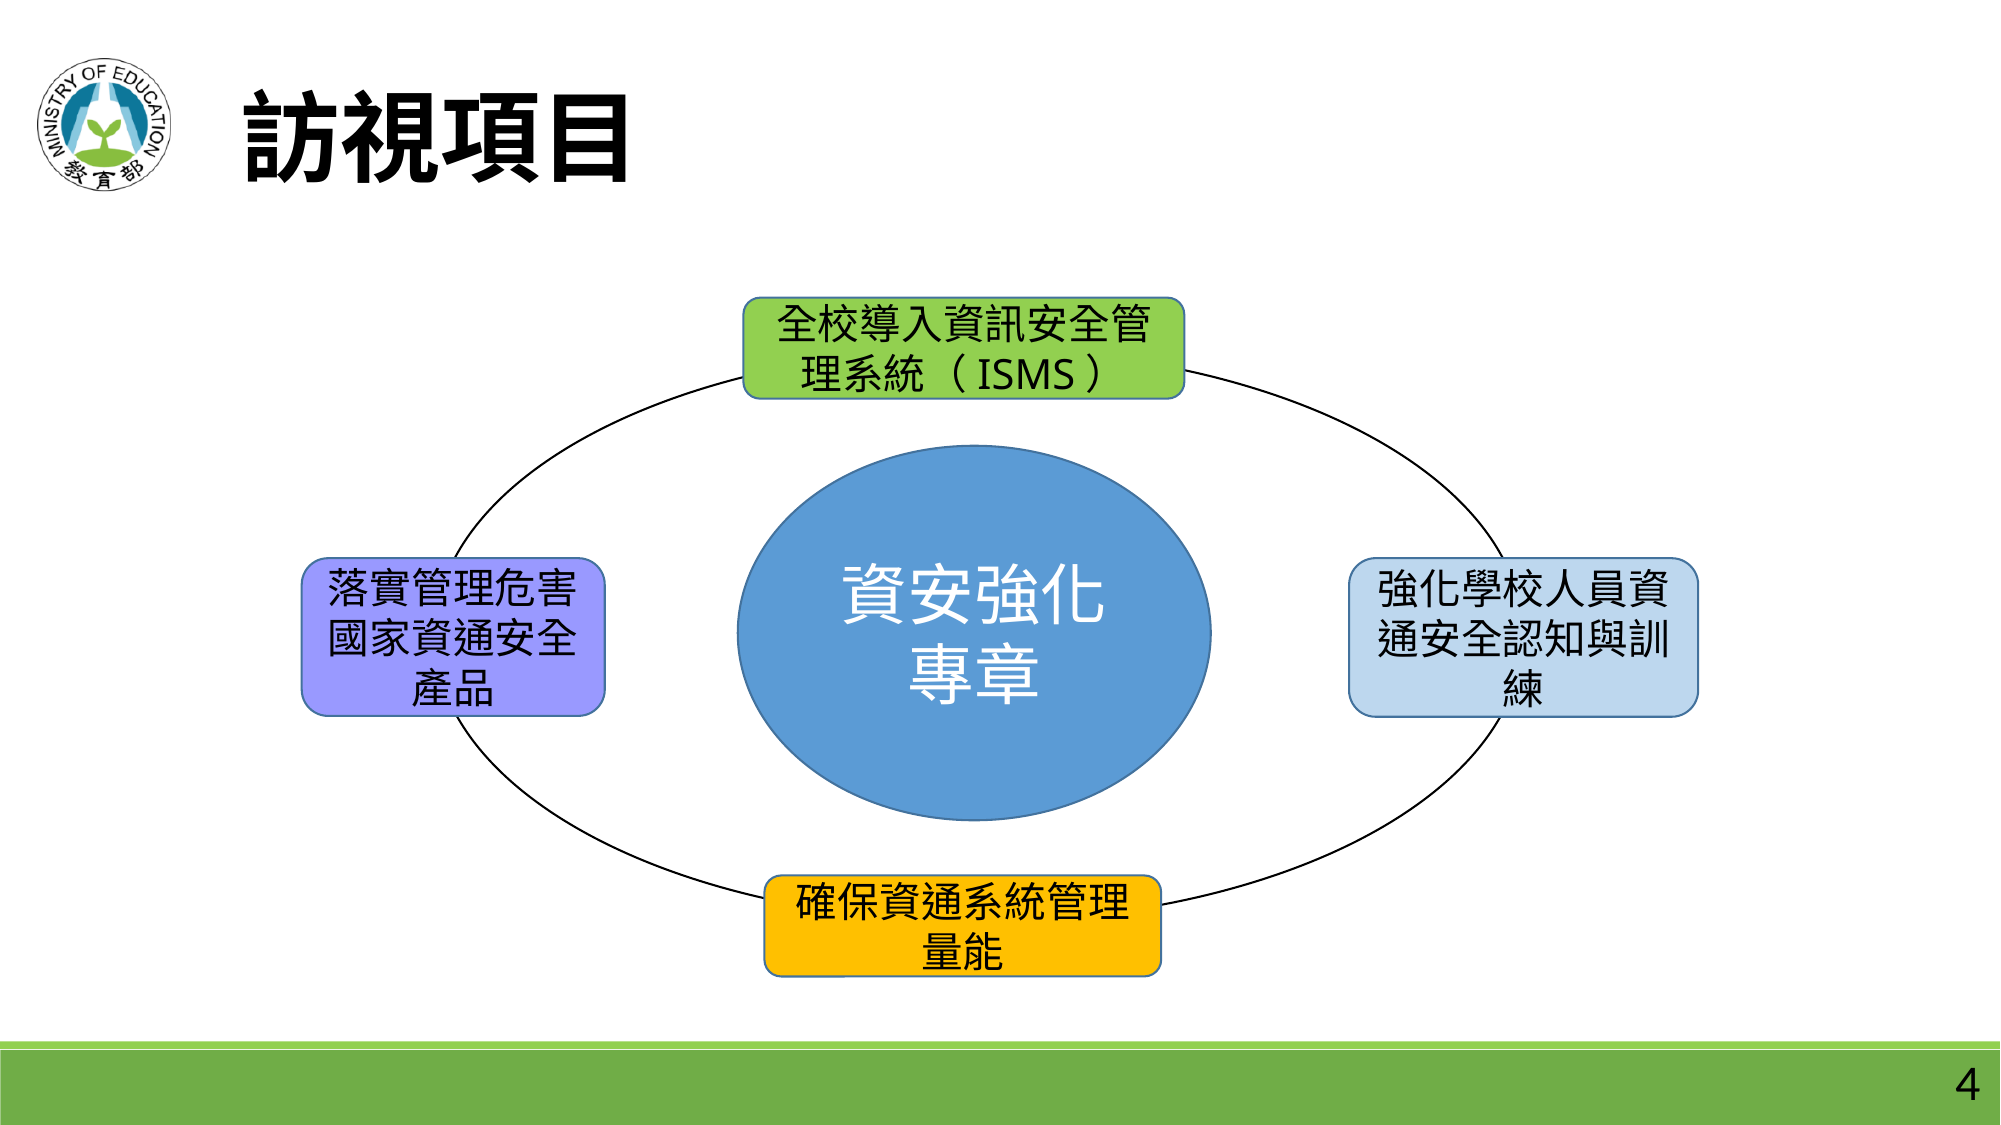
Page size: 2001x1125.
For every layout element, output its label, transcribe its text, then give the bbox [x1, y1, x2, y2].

text_box 確保資通系統管理量能 [764, 875, 1162, 977]
text_box 資安強化專章 [737, 445, 1211, 821]
text_box 落實管理危害國家資通安全產品 [301, 558, 605, 716]
slide_number <編號> [1545, 1049, 1996, 1110]
text_box 全校導入資訊安全管理系統（ISMS） [743, 297, 1185, 399]
text_box 強化學校人員資通安全認知與訓練 [1349, 558, 1699, 717]
text_box 訪視項目 [226, 67, 1432, 203]
picture [37, 58, 171, 192]
